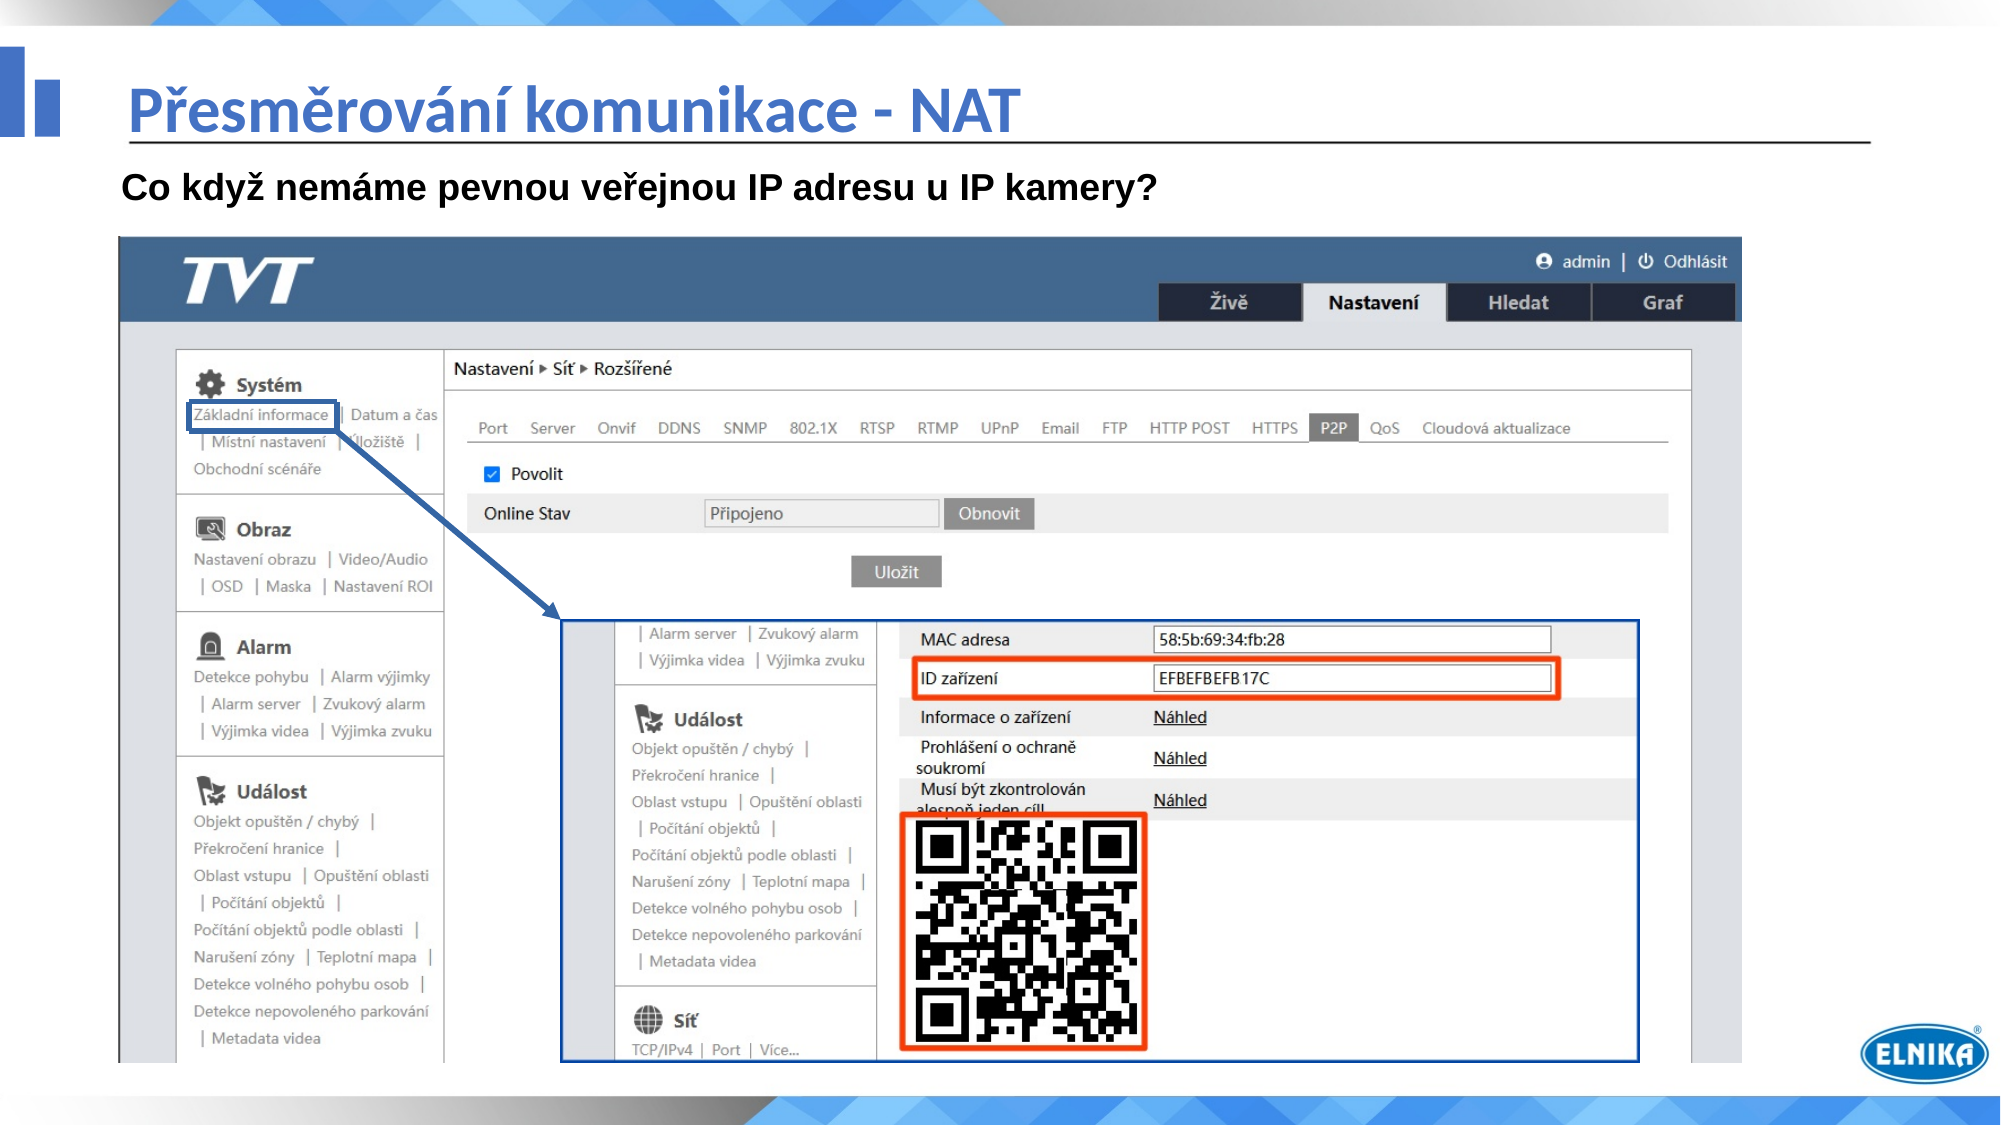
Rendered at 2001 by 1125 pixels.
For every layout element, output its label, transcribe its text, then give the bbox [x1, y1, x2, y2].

text_box Co když nemáme pevnou veřejnou IP adresu u IP kamery? [106, 159, 1182, 259]
text_box Přesměrování komunikace - NAT [78, 58, 1211, 154]
picture [0, 0, 2001, 1125]
